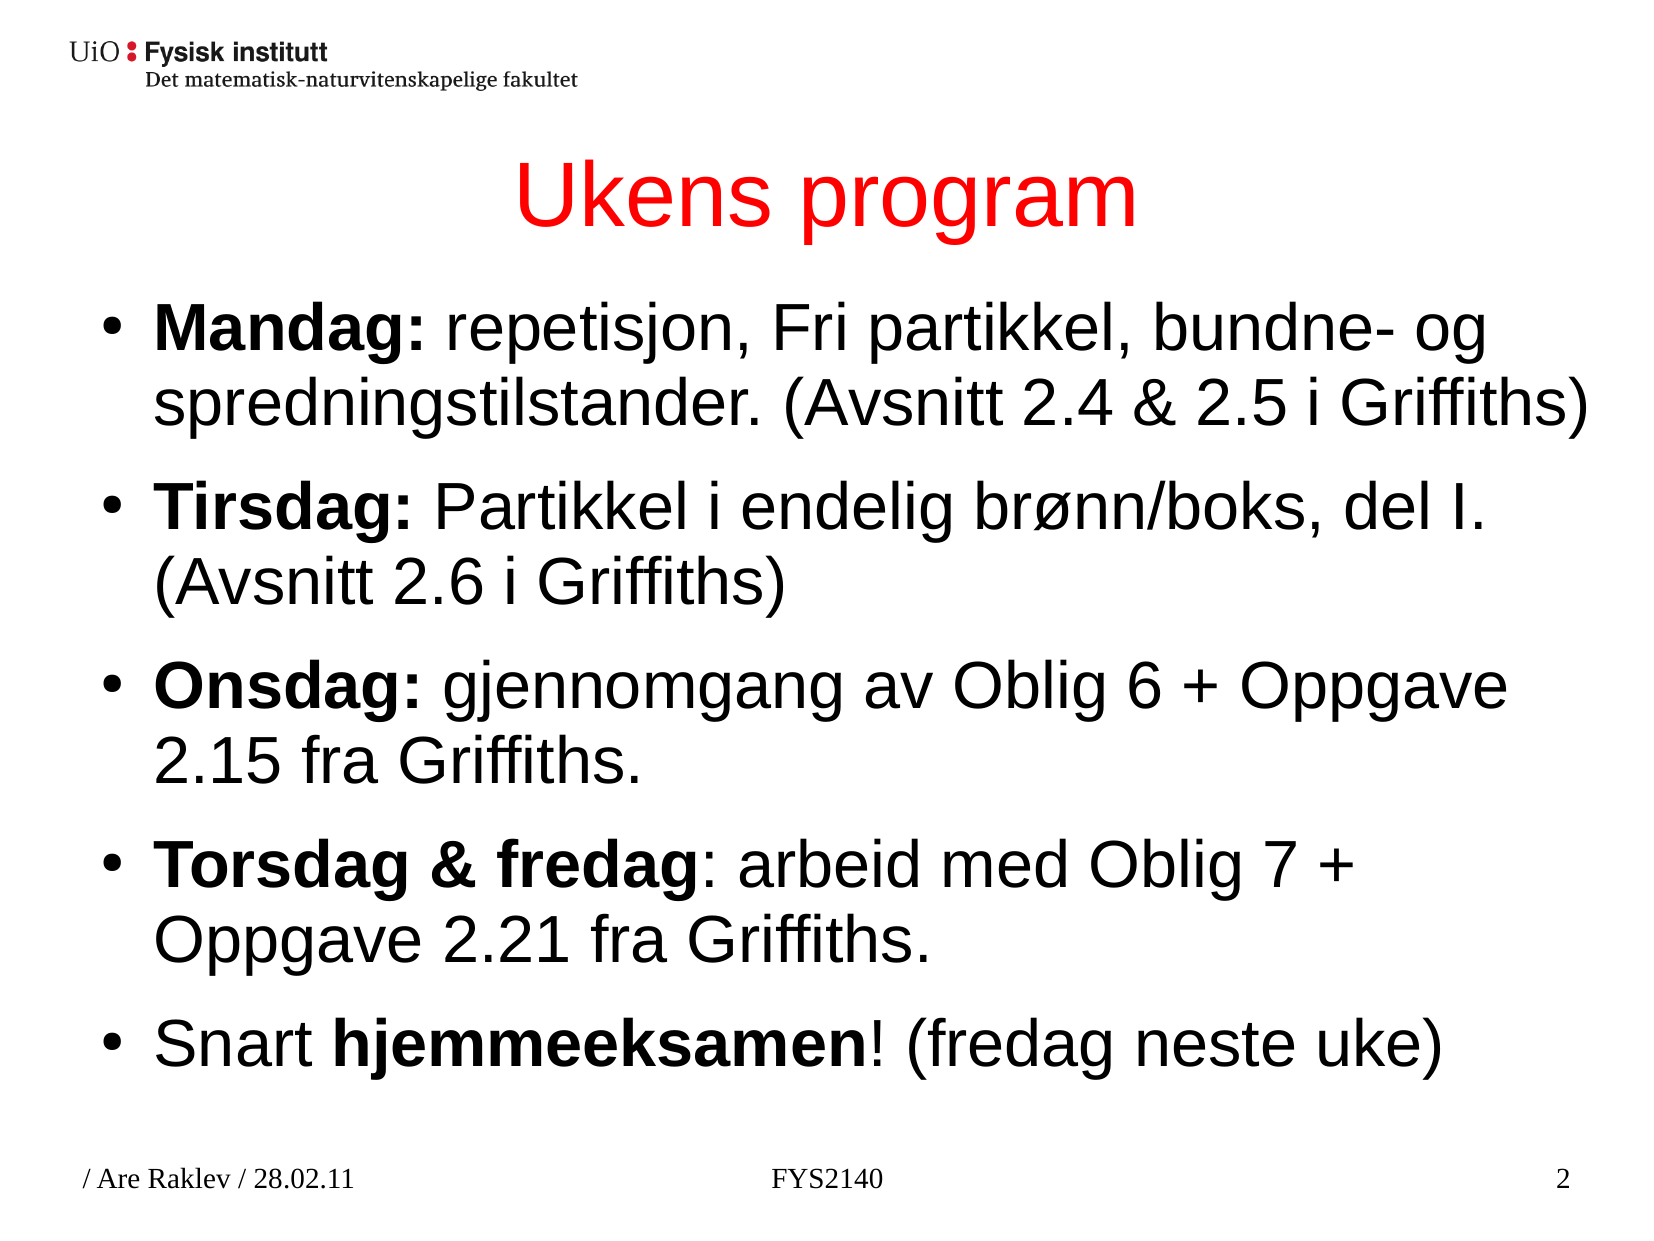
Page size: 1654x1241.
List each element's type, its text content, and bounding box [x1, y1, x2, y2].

title Ukens program [82, 90, 1571, 290]
picture [68, 37, 581, 93]
list Mandag: repetisjon, Fri partikkel, bundne- og spredningstilstander. (Avsnitt 2.4 & 2.5 i Griffiths) Tirsdag: Partikkel i endelig brønn/boks, del I. (Avsnitt 2.6 i Griffiths) Onsdag: gjennomgang av Oblig 6 + Oppgave 2.15 fra Griffiths. Torsdag & fredag: arbeid med Oblig 7 + Oppgave 2.21 fra Griffiths. Snart hjemmeeksamen! (fredag neste uke) [82, 290, 1613, 1094]
